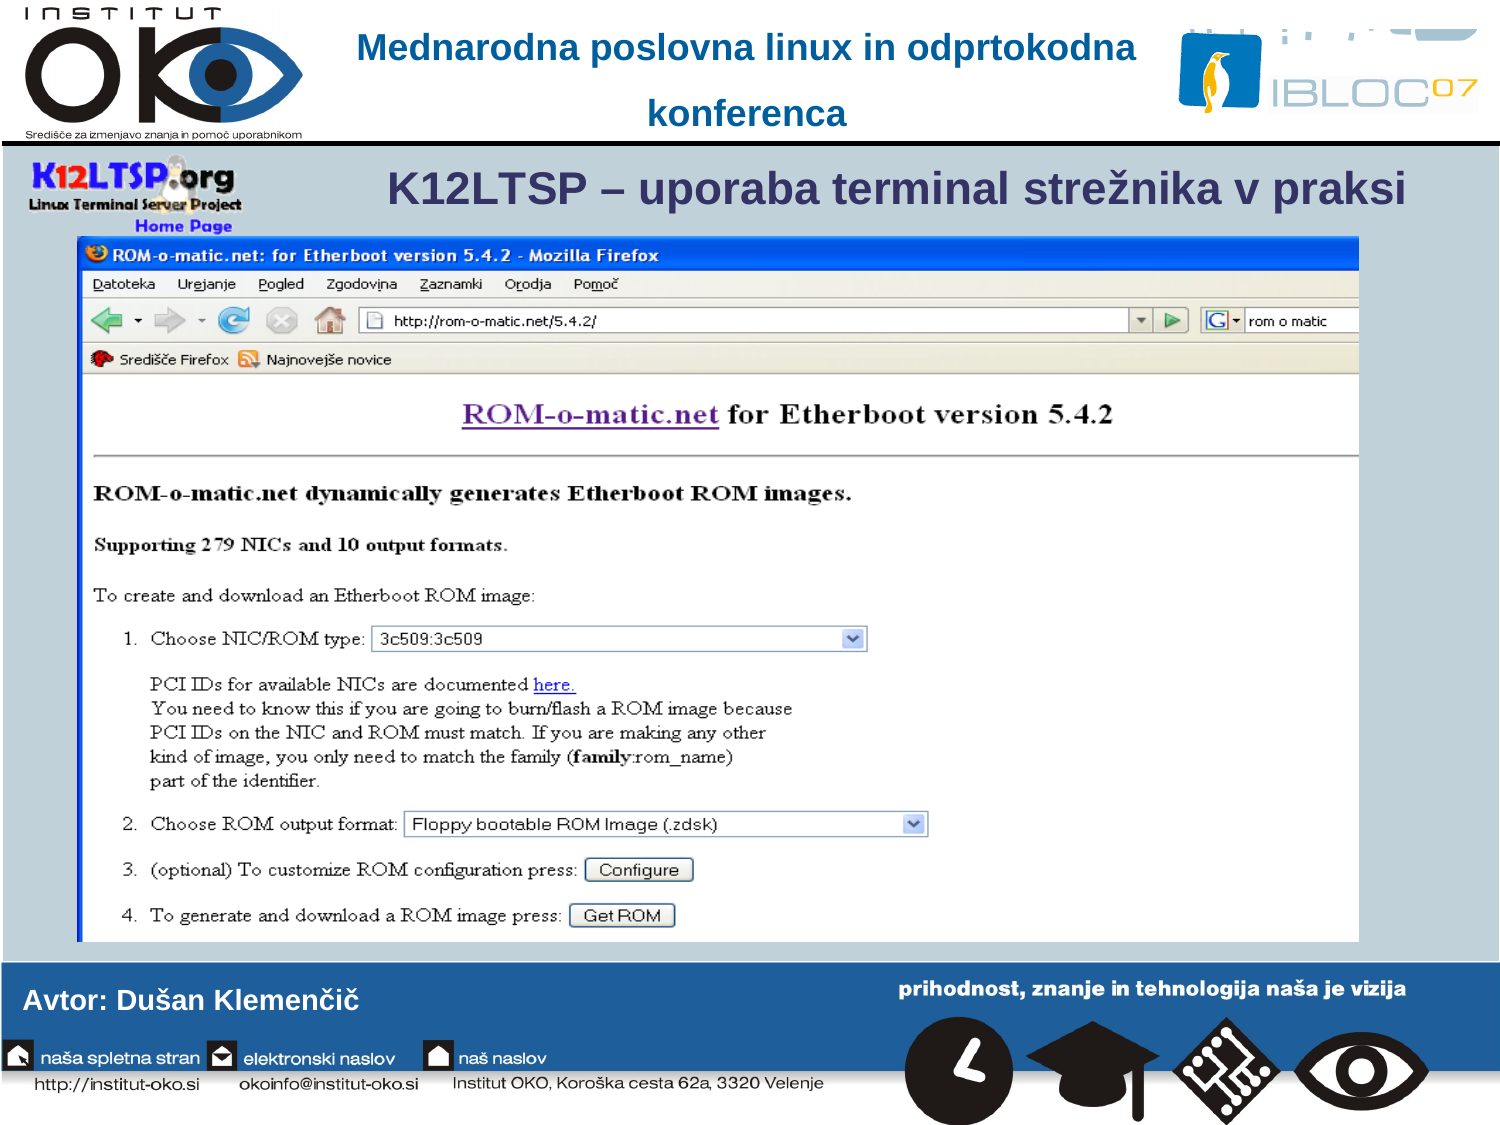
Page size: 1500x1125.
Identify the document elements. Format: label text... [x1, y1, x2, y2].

picture [25, 7, 303, 140]
text_box Avtor: Dušan Klemenčič [7, 976, 433, 1025]
chart [1, 142, 1500, 962]
picture [1, 962, 1500, 1125]
picture [17, 153, 1359, 942]
title K12LTSP – uporaba terminal strežnika v praksi [348, 130, 1447, 249]
text_box Mednarodna poslovna linux in odprtokodna konferenca [326, 19, 1178, 141]
picture [1177, 29, 1479, 119]
